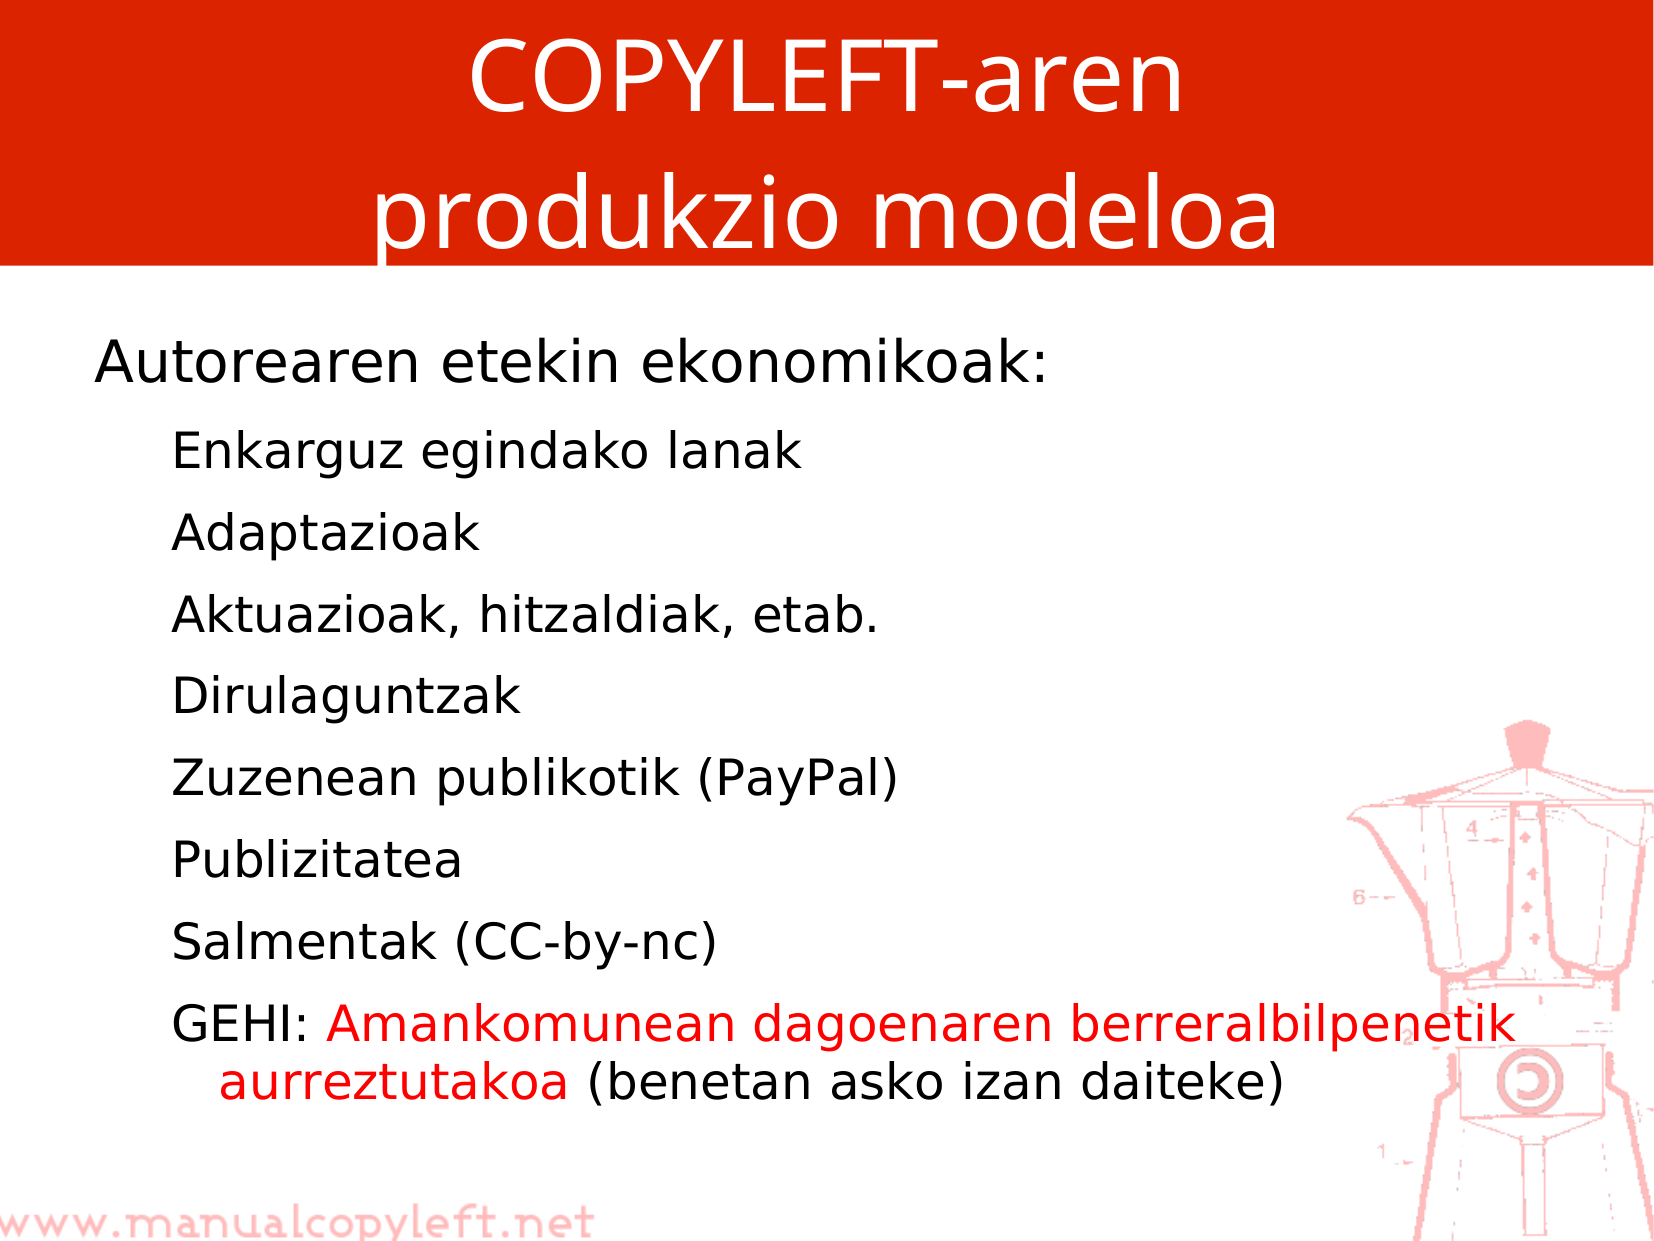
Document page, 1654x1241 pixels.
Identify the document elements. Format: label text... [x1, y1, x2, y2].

text_box [0, 0, 1654, 266]
list Autorearen etekin ekonomikoak: Enkarguz egindako lanak Adaptazioak Aktuazioak, hitzaldiak, etab. Dirulaguntzak Zuzenean publikotik (PayPal) Publizitatea Salmentak (CC-by-nc) GEHI: Amankomunean dagoenaren berreralbilpenetik aurreztutakoa (benetan asko izan daiteke) [76, 328, 1565, 1147]
picture [0, 266, 1654, 1241]
title COPYLEFT-aren produkzio modeloa [82, 24, 1571, 258]
